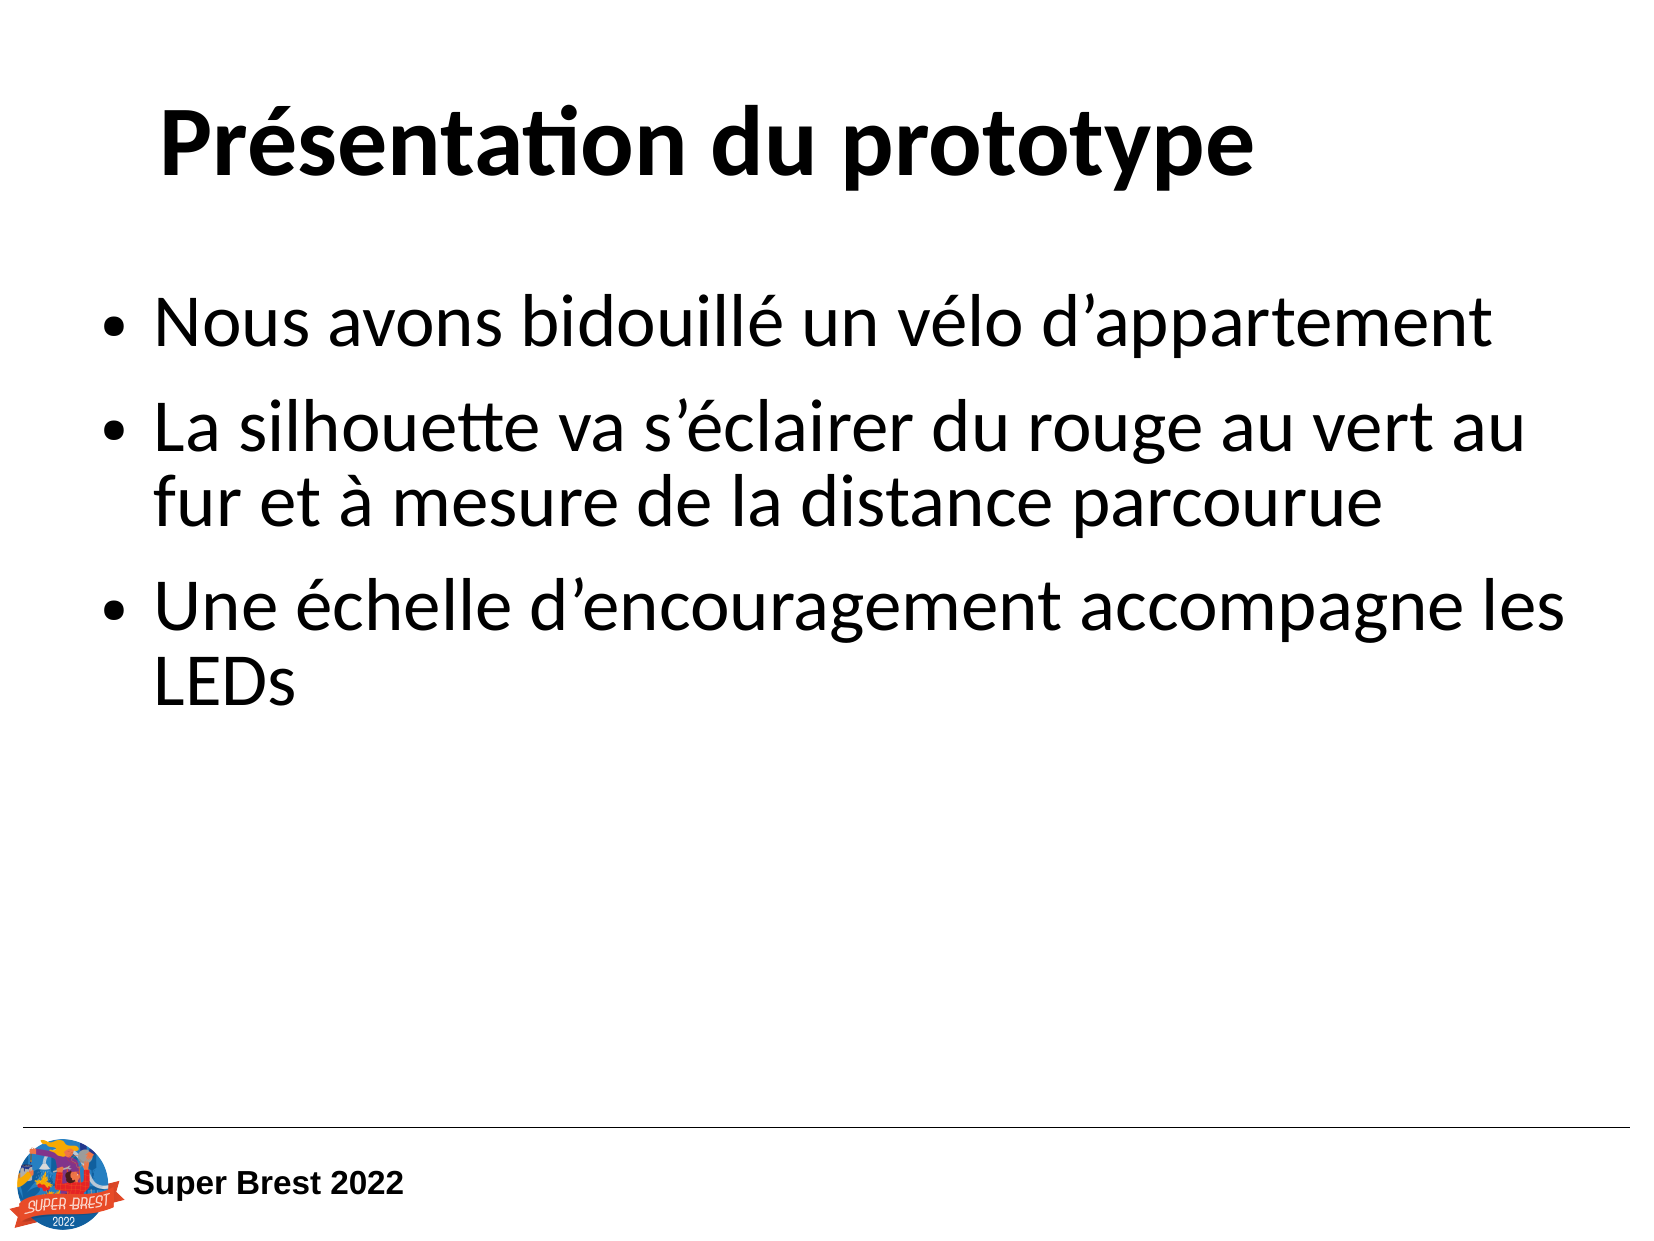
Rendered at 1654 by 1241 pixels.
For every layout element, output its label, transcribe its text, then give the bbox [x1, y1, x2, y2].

list Nous avons bidouillé un vélo d’appartement La silhouette va s’éclairer du rouge au vert au fur et à mesure de la distance parcourue Une échelle d’encouragement accompagne les LEDs [82, 290, 1571, 1109]
text_box Super Brest 2022 [125, 1157, 1040, 1210]
picture [9, 1139, 125, 1230]
title Présentation du prototype [11, 47, 1347, 255]
